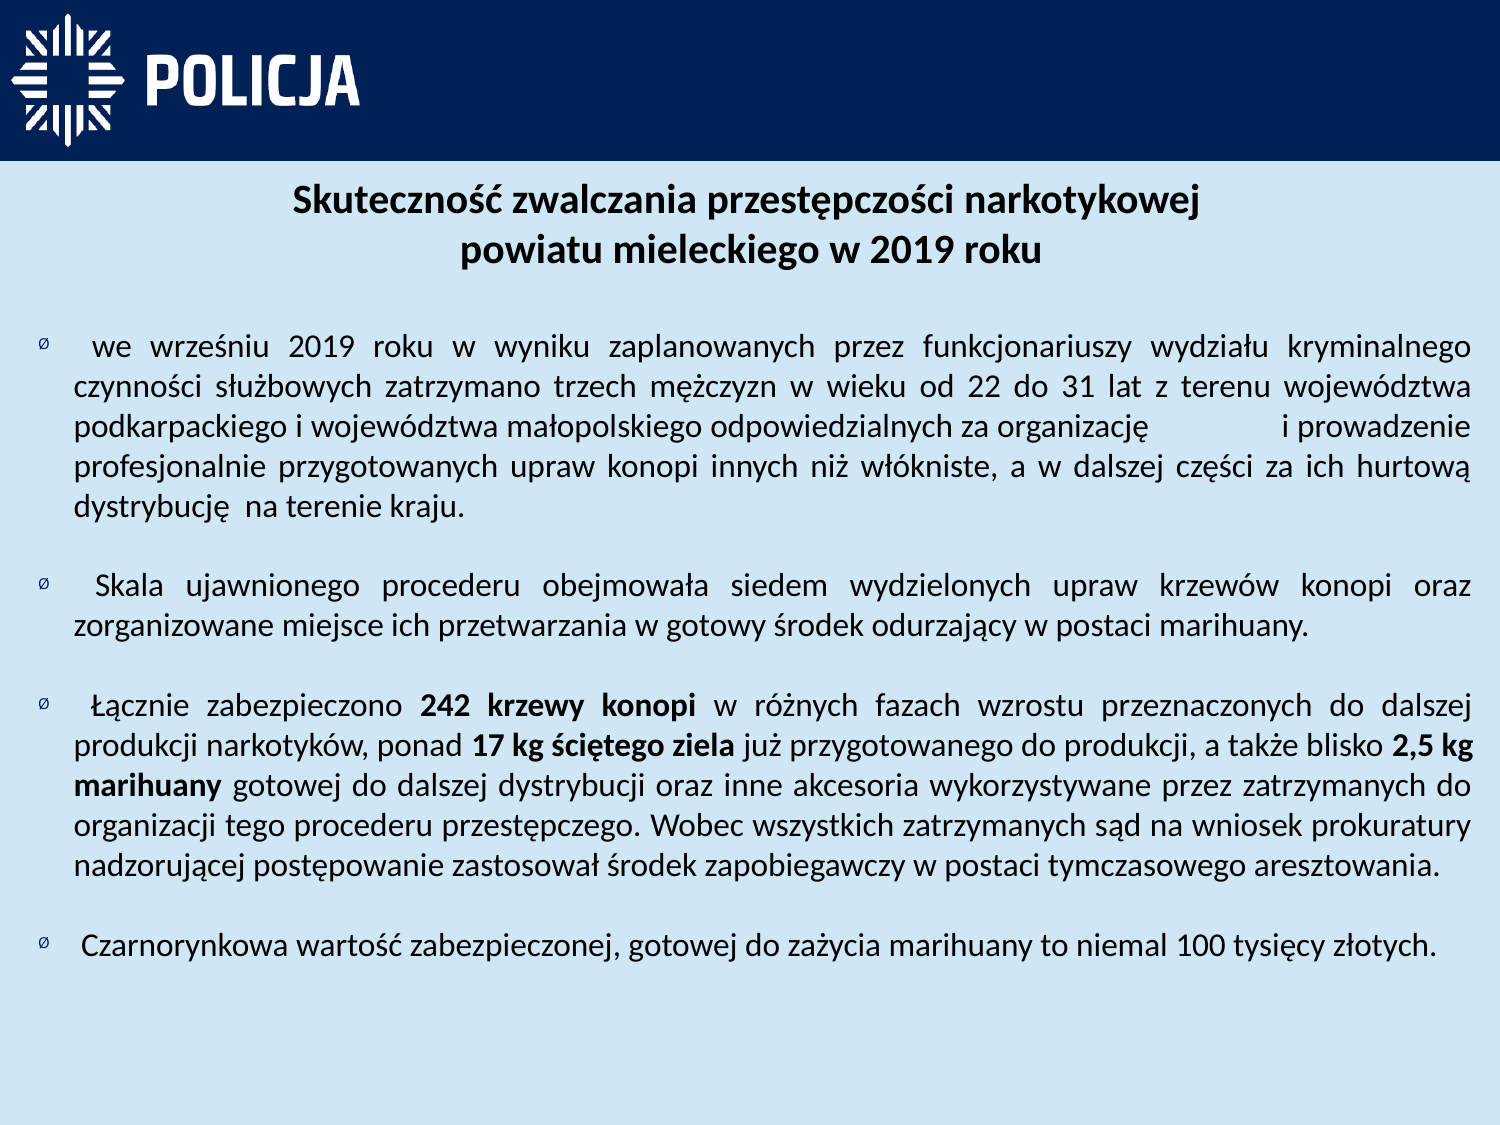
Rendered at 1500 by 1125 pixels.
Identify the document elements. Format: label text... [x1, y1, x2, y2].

text_box [360, 0, 1500, 161]
text_box Skuteczność zwalczania przestępczości narkotykowej powiatu mieleckiego w 2019 roku [78, 163, 1425, 280]
picture [0, 0, 360, 161]
text_box we wrześniu 2019 roku w wyniku zaplanowanych przez funkcjonariuszy wydziału kryminalnego czynności służbowych zatrzymano trzech mężczyzn w wieku od 22 do 31 lat z terenu województwa podkarpackiego i województwa małopolskiego odpowiedzialnych za organizację i prowadzenie profesjonalnie przygotowanych upraw konopi innych niż włókniste, a w dalszej części za ich hurtową dystrybucję na terenie kraju. Skala ujawnionego procederu obejmowała siedem wydzielonych upraw krzewów konopi oraz zorganizowane miejsce ich przetwarzania w gotowy środek odurzający w postaci marihuany. Łącznie zabezpieczono 242 krzewy konopi w różnych fazach wzrostu przeznaczonych do dalszej produkcji narkotyków, ponad 17 kg ściętego ziela już przygotowanego do produkcji, a także blisko 2,5 kg marihuany gotowej do dalszej dystrybucji oraz inne akcesoria wykorzystywane przez zatrzymanych do organizacji tego procederu przestępczego. Wobec wszystkich zatrzymanych sąd na wniosek prokuratury nadzorującej postępowanie zastosował środek zapobiegawczy w postaci tymczasowego aresztowania. Czarnorynkowa wartość zabezpieczonej, gotowej do zażycia marihuany to niemal 100 tysięcy złotych. [23, 316, 1489, 1101]
